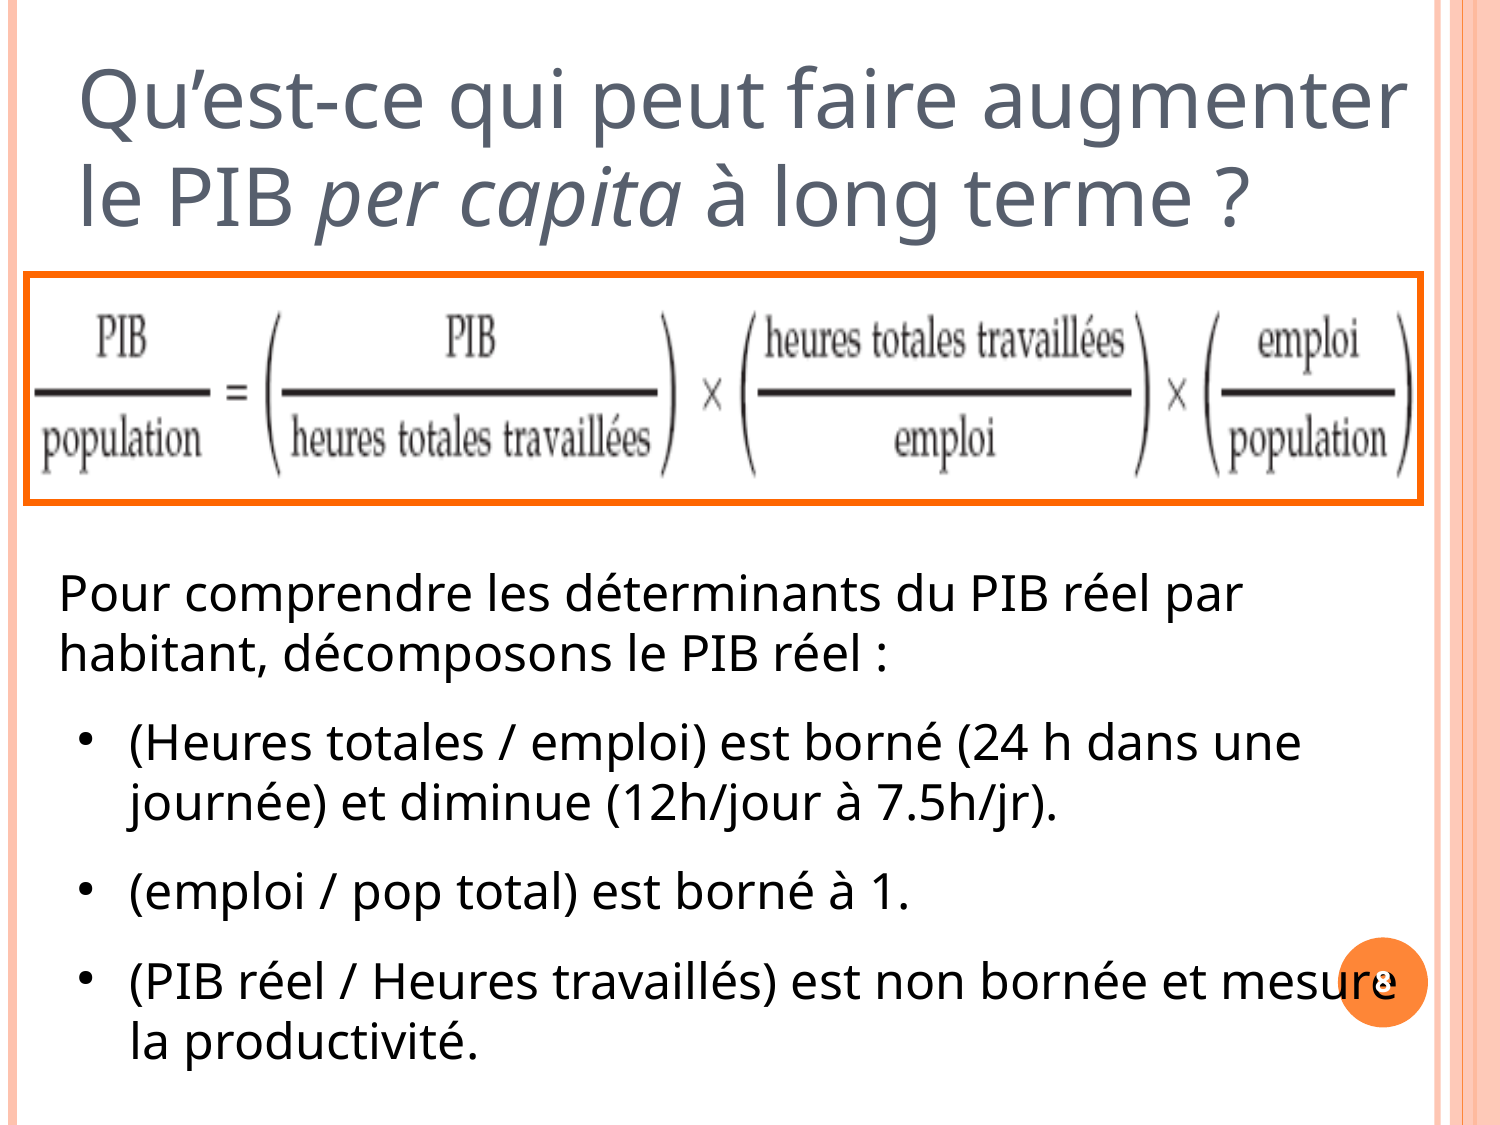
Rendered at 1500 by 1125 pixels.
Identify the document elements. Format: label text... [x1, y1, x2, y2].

slide_number <numéro> [1333, 940, 1434, 1027]
list Pour comprendre les déterminants du PIB réel par habitant, décomposons le PIB réel : (Heures totales / emploi) est borné (24 h dans une journée) et diminue (12h/jour à 7.5h/jr). (emploi / pop total) est borné à 1. (PIB réel / Heures travaillés) est non bornée et mesure la productivité. [59, 561, 1419, 1095]
title Qu’est-ce qui peut faire augmenter le PIB per capita à long terme ? [62, 37, 1450, 250]
picture [29, 277, 1418, 500]
